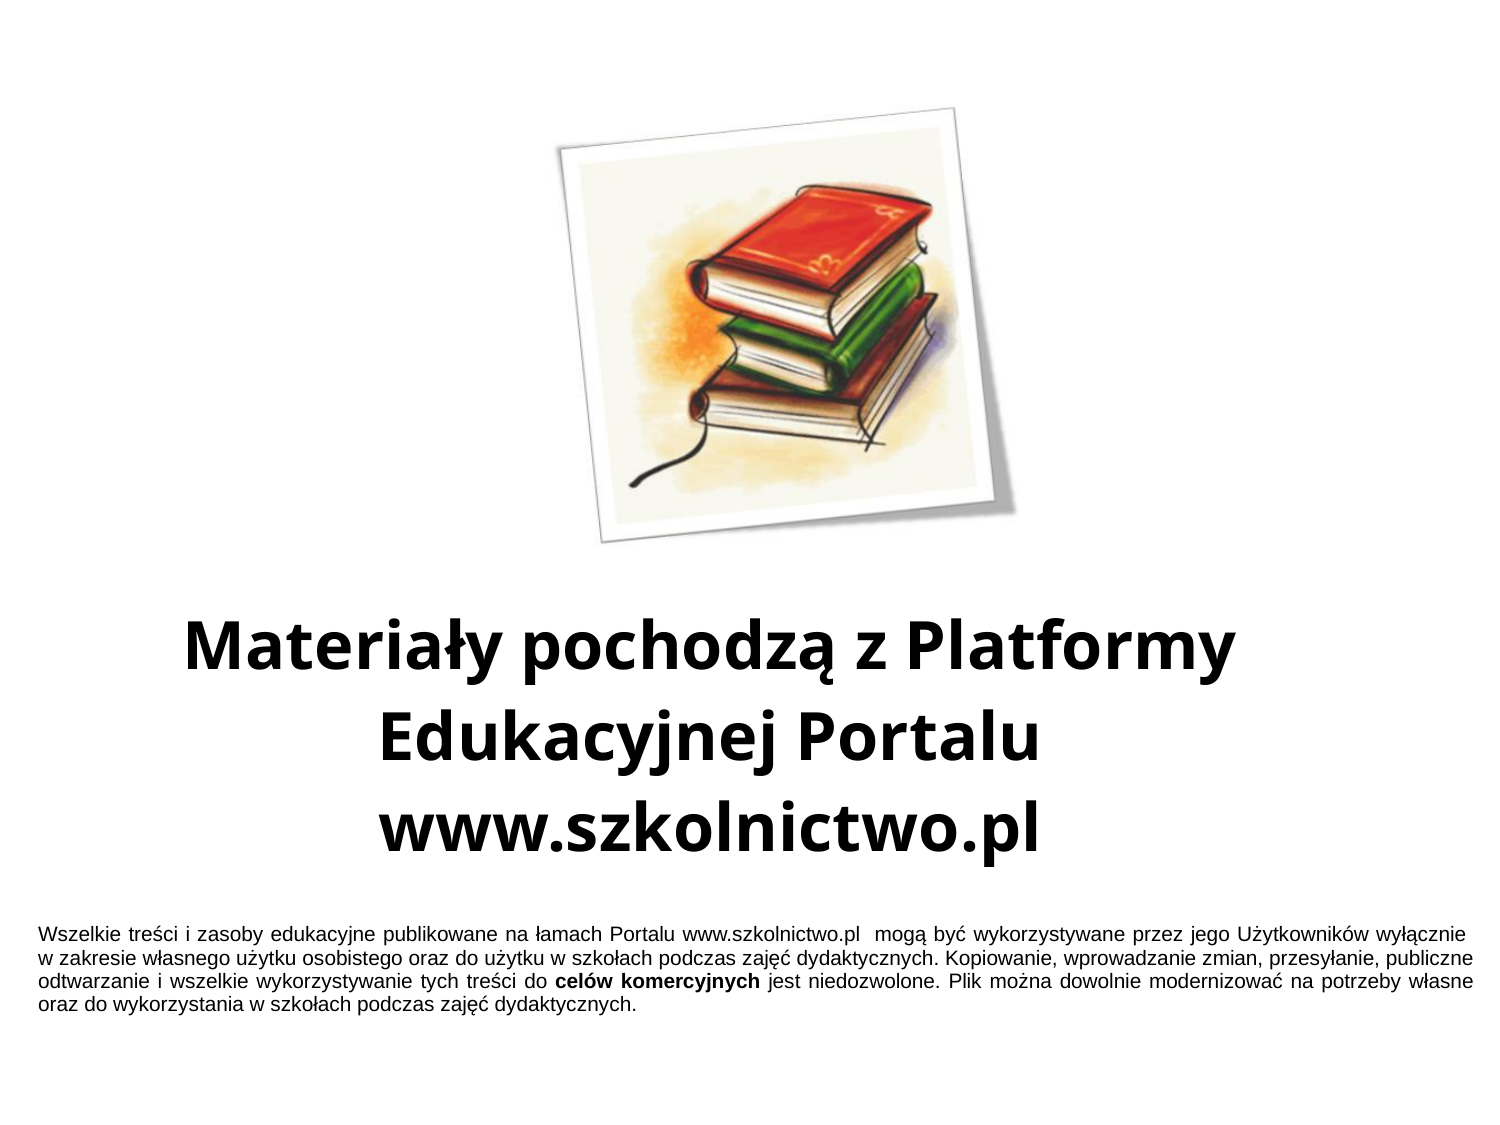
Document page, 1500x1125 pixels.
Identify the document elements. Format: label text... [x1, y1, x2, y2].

title Materiały pochodzą z Platformy Edukacyjnej Portalu www.szkolnictwo.pl [72, 614, 1348, 856]
picture [550, 105, 1021, 547]
text_box Wszelkie treści i zasoby edukacyjne publikowane na łamach Portalu www.szkolnictwo.pl mogą być wykorzystywane przez jego Użytkowników wyłącznie w zakresie własnego użytku osobistego oraz do użytku w szkołach podczas zajęć dydaktycznych. Kopiowanie, wprowadzanie zmian, przesyłanie, publiczne odtwarzanie i wszelkie wykorzystywanie tych treści do celów komercyjnych jest niedozwolone. Plik można dowolnie modernizować na potrzeby własne oraz do wykorzystania w szkołach podczas zajęć dydaktycznych. [11, 915, 1489, 1024]
